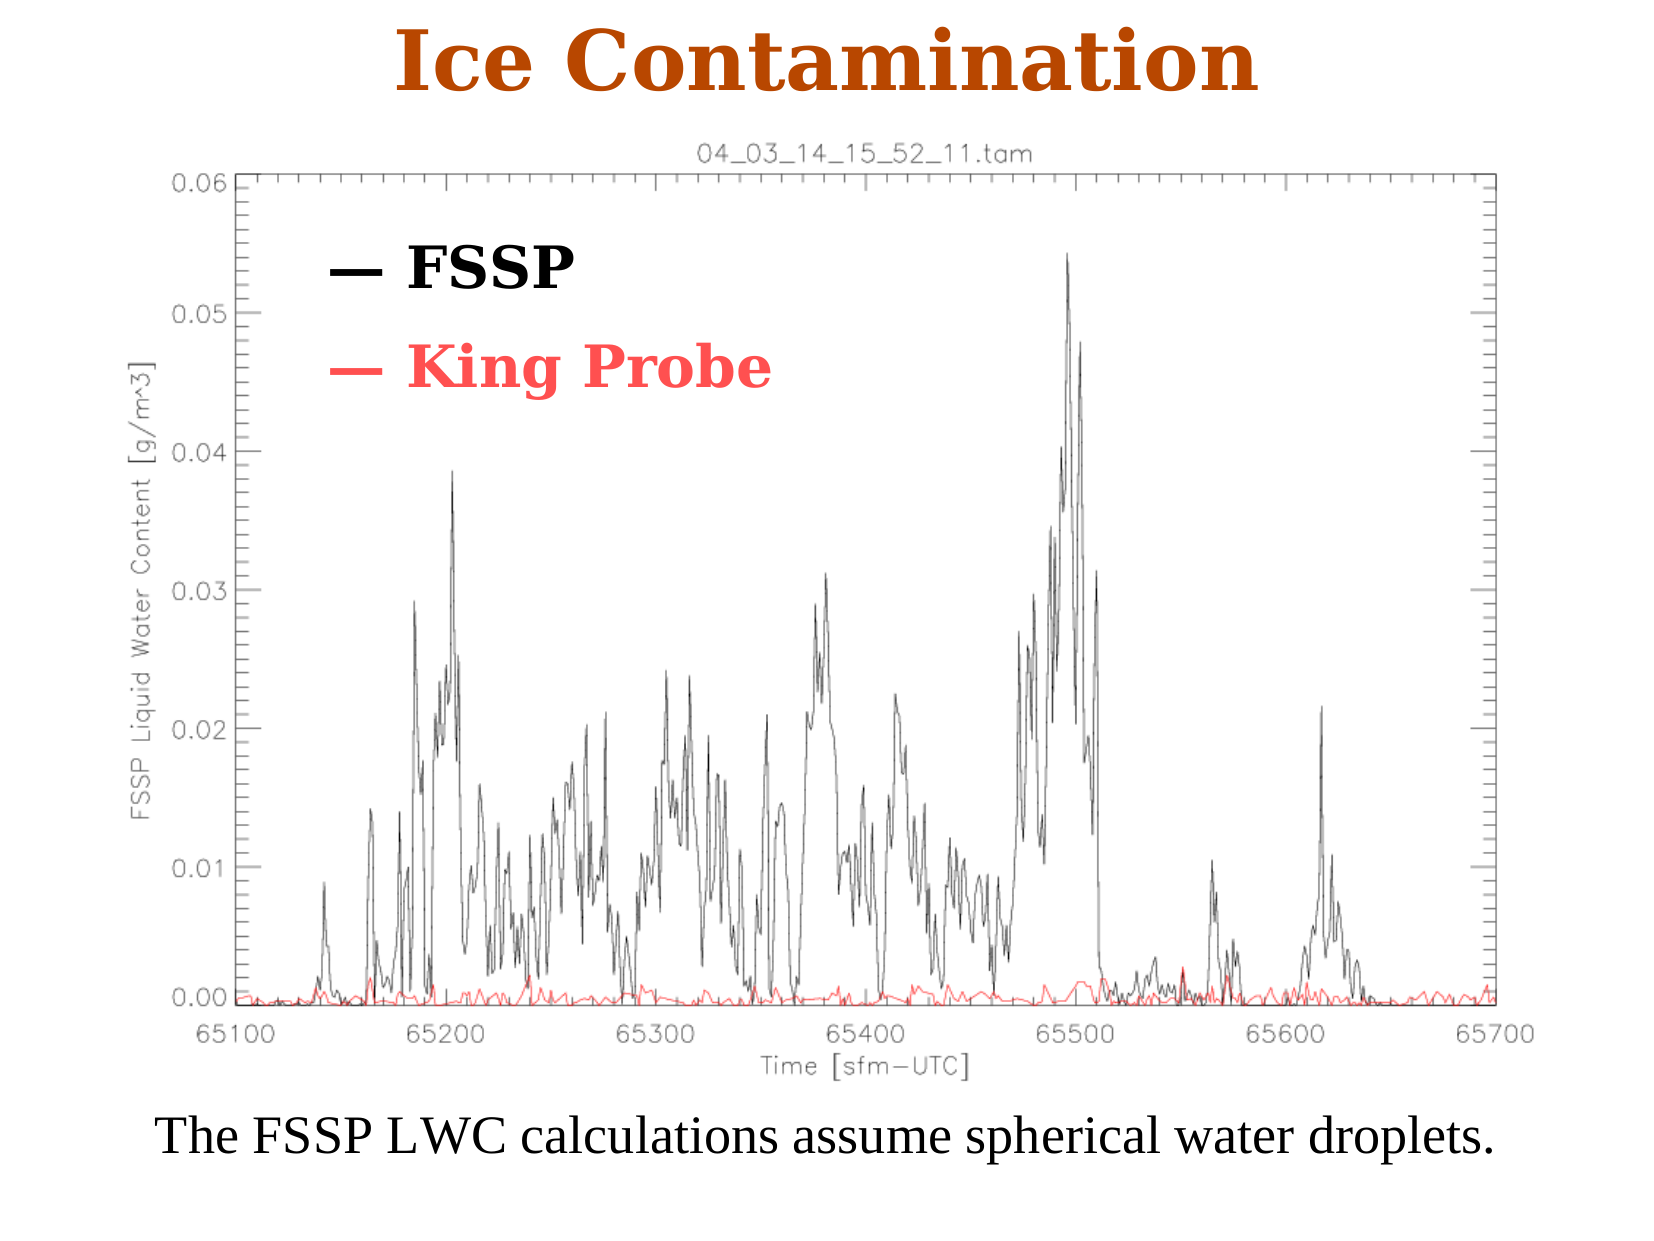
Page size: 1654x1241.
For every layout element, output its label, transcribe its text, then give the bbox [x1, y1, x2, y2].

text_box Ice Contamination [0, 13, 1654, 110]
text_box — FSSP — King Probe [312, 227, 887, 409]
text_box The FSSP LWC calculations assume spherical water droplets. [140, 1088, 1652, 1162]
picture [96, 134, 1560, 1087]
